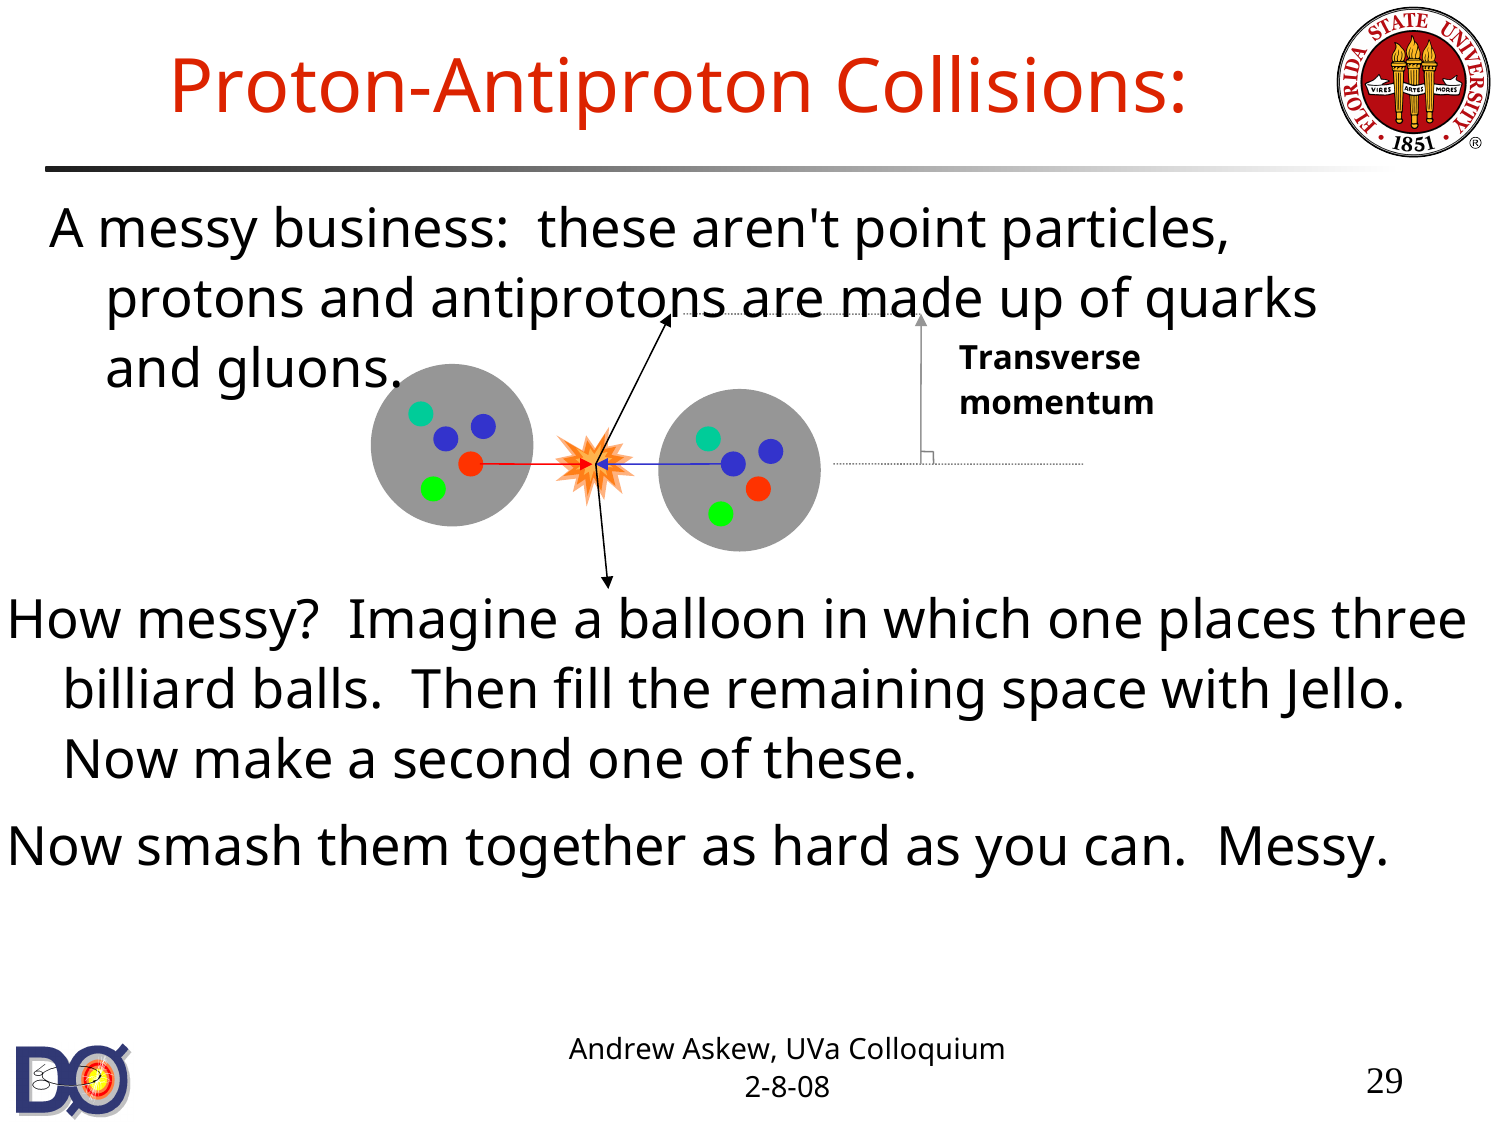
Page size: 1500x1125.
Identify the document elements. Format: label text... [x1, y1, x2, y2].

picture [1335, 5, 1492, 159]
list A messy business: these aren't point particles, protons and antiprotons are made up of quarks and gluons. [49, 839, 1408, 974]
picture [9, 1042, 134, 1122]
text_box How messy? Imagine a balloon in which one places three billiard balls. Then fill the remaining space with Jello. Now make a second one of these. Now smash them together as hard as you can. Messy. [6, 582, 1500, 839]
list A messy business: these aren't point particles, protons and antiprotons are made up of quarks and gluons. [49, 190, 1408, 582]
title Proton-Antiproton Collisions: [168, 29, 1313, 137]
